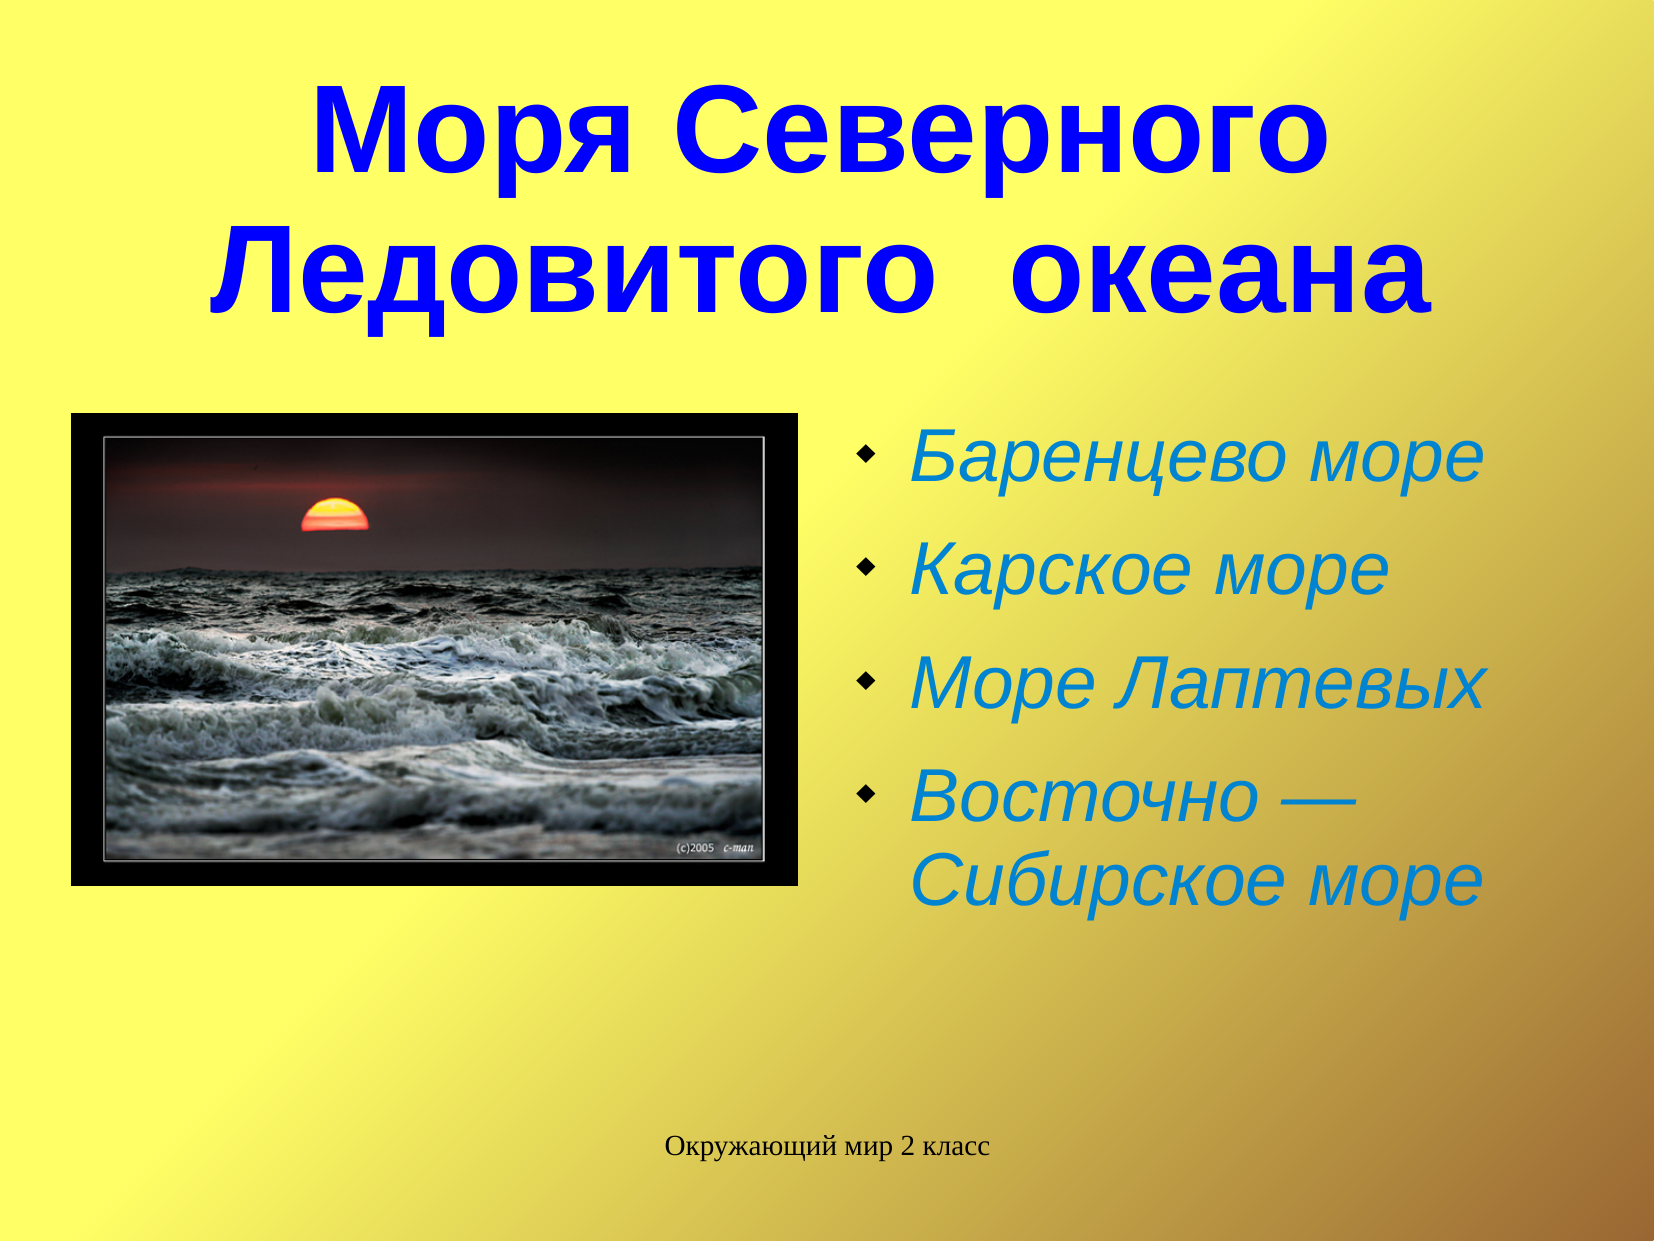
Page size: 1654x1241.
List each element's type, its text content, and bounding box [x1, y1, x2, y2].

picture [71, 413, 798, 886]
list Баренцево море Карское море Море Лаптевых Восточно — Сибирское море [838, 413, 1565, 996]
title Моря Северного Ледовитого океана [76, 59, 1565, 339]
